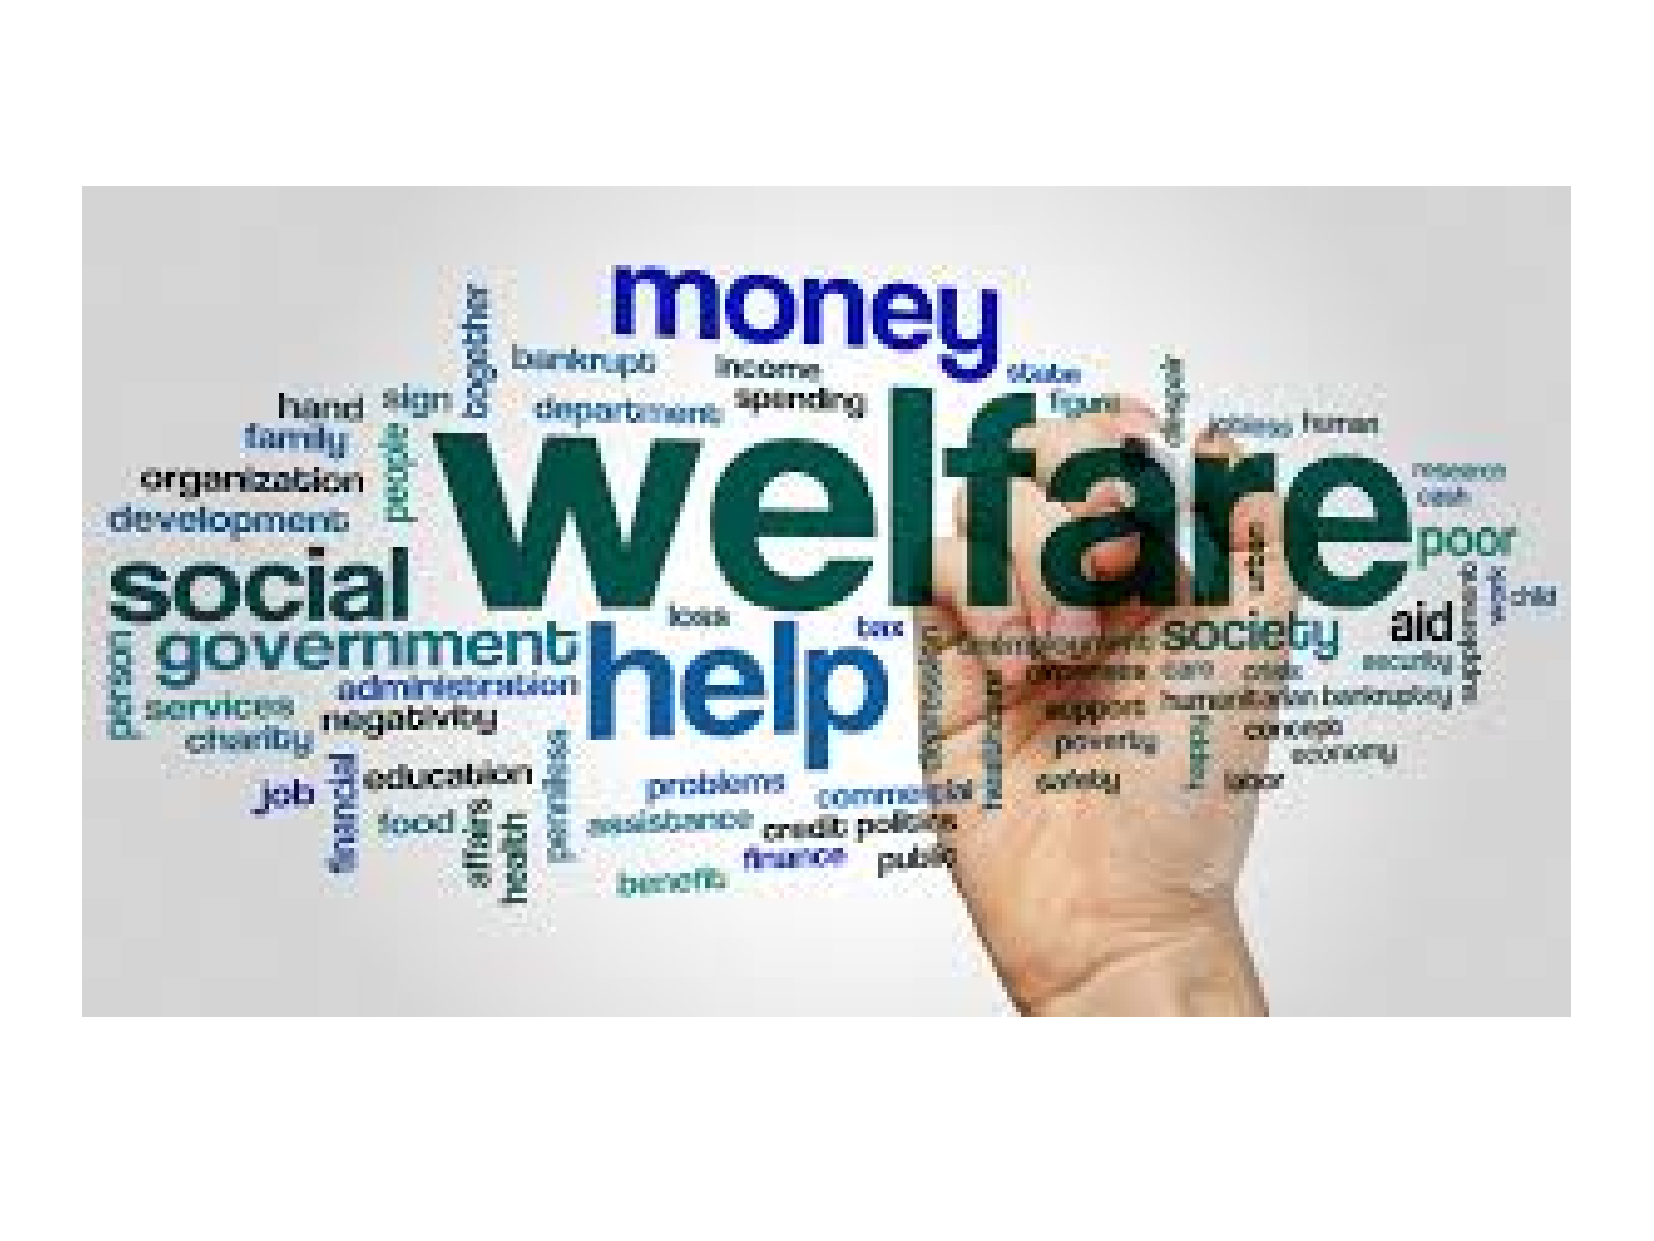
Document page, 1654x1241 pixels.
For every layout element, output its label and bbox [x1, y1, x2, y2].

picture [82, 186, 1571, 1017]
